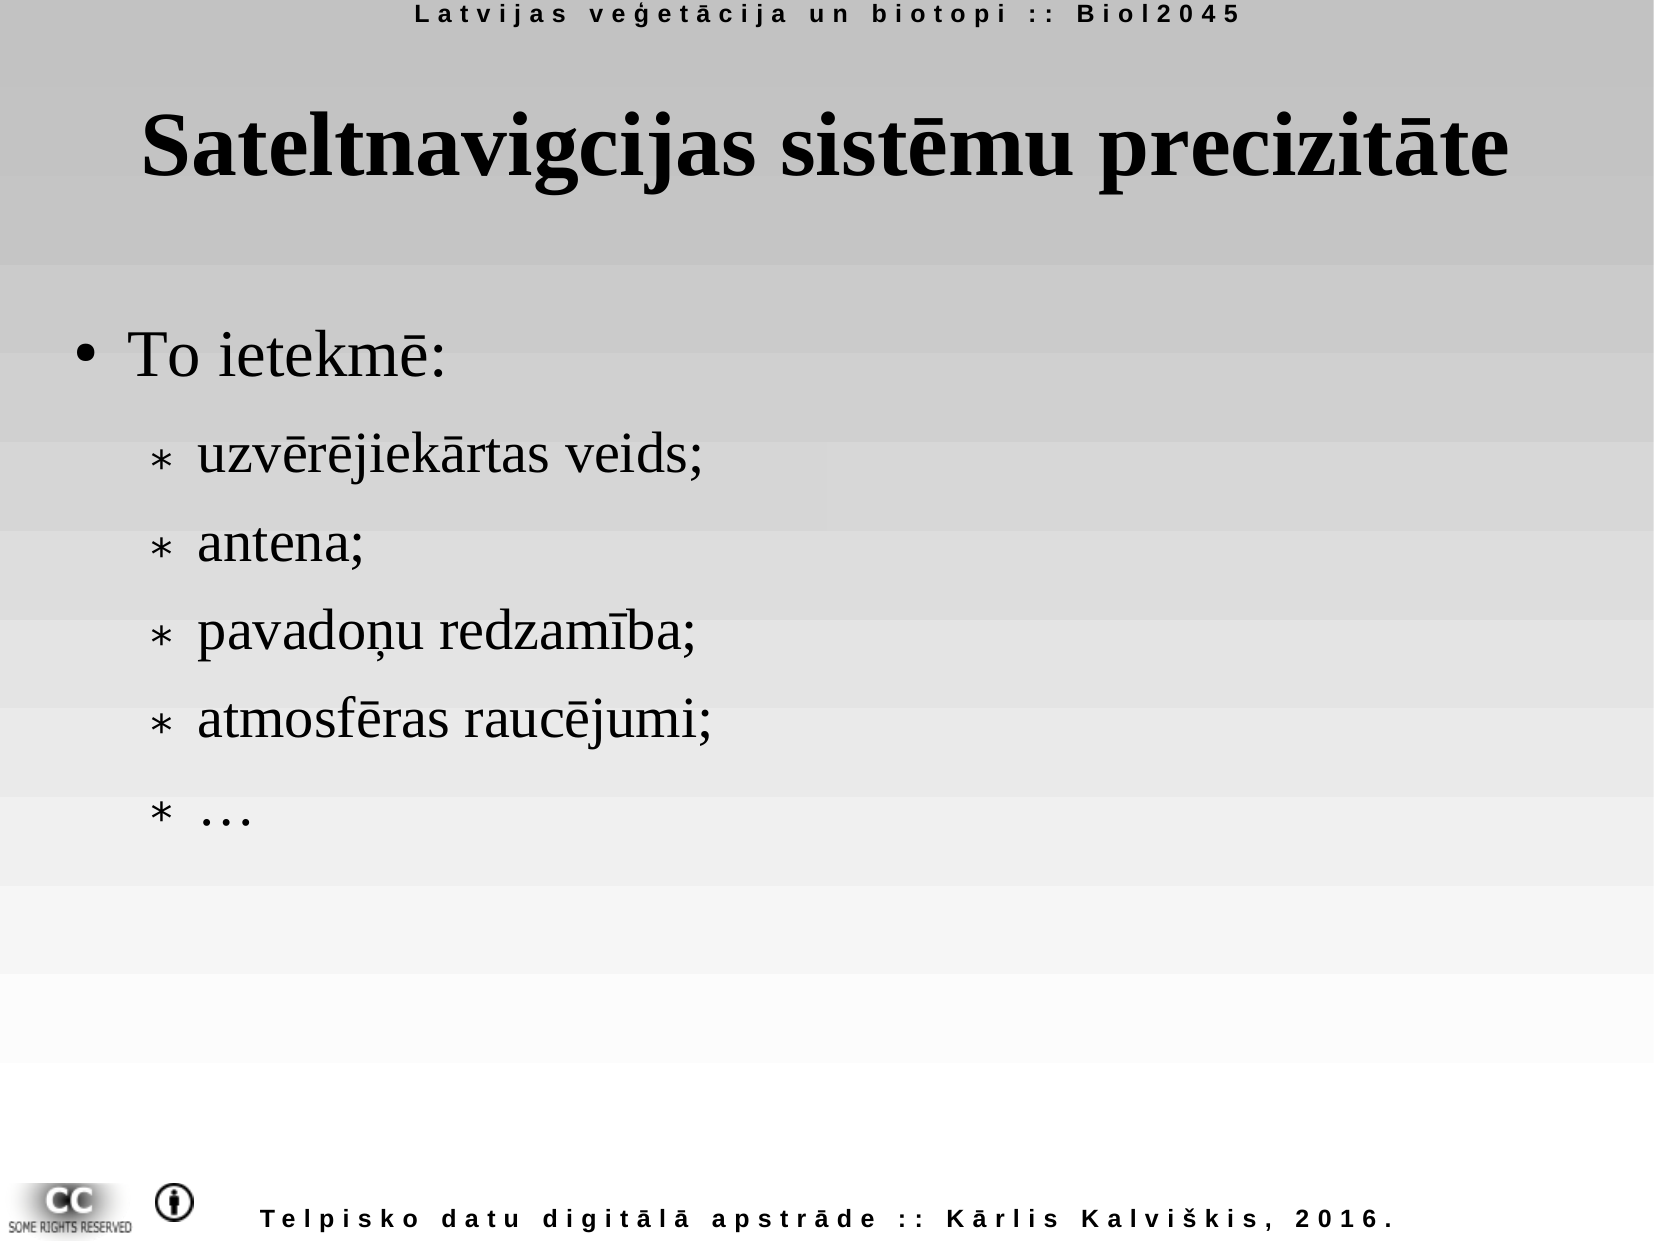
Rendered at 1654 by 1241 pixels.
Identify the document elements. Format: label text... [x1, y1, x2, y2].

picture [0, 287, 1654, 1241]
list To ietekmē: uzvērējiekārtas veids; antena; pavadoņu redzamība; atmosfēras raucējumi; … [56, 317, 1600, 1175]
title Sateltnavigcijas sistēmu precizitāte [0, 1, 1654, 287]
